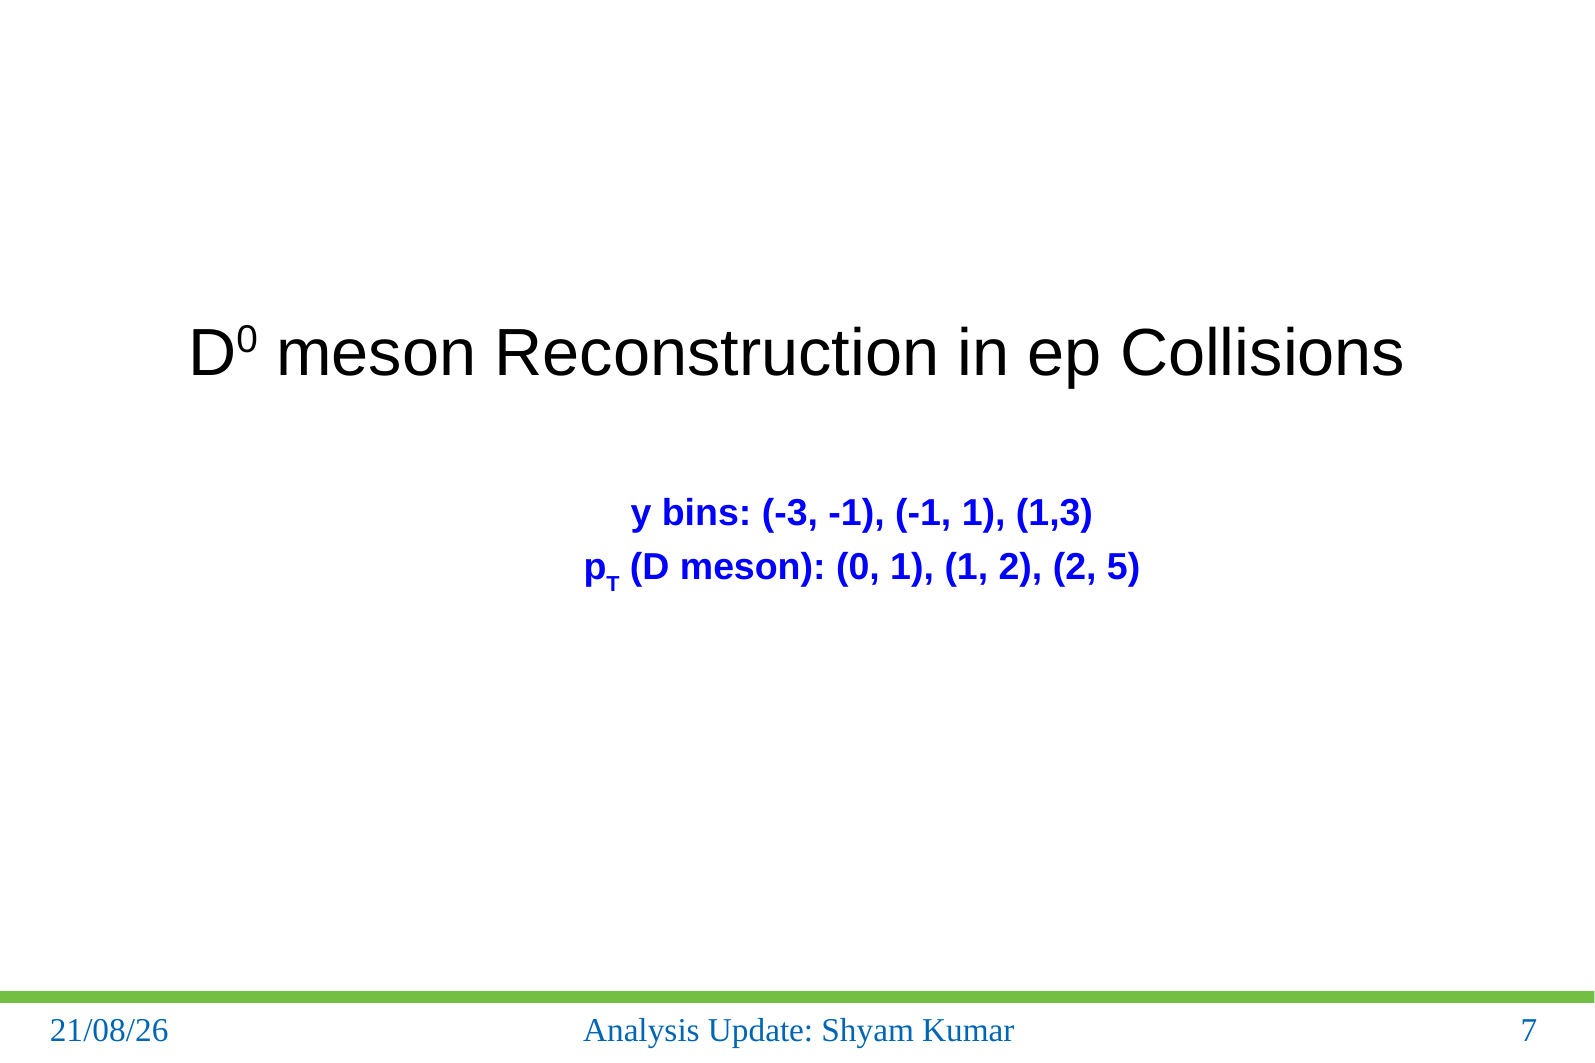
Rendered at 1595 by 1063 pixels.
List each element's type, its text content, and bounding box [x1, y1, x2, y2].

text_box y bins: (-3, -1), (-1, 1), (1,3) pT (D meson): (0, 1), (1, 2), (2, 5) [342, 484, 1382, 604]
text_box D0 meson Reconstruction in ep Collisions [0, 307, 1595, 472]
